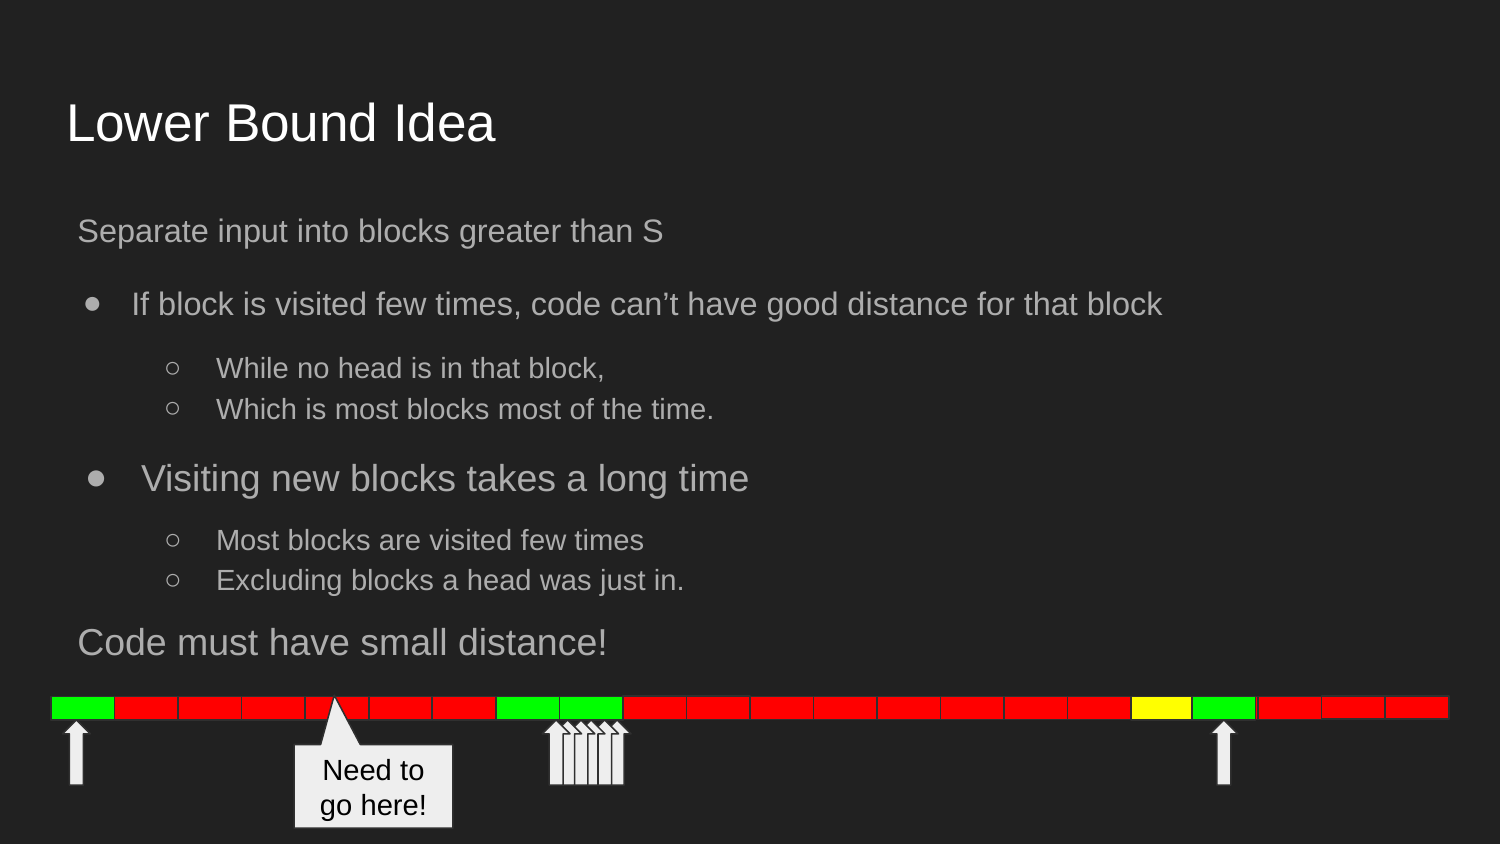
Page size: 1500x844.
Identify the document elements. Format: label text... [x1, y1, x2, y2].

text_box Most blocks are visited few times Excluding blocks a head was just in. [51, 501, 946, 612]
text_box Visiting new blocks takes a long time [51, 432, 1246, 515]
text_box [51, 696, 333, 786]
text_box While no head is in that block, Which is most blocks most of the time. [51, 329, 1302, 440]
list If block is visited few times, code can’t have good distance for that block [51, 262, 1449, 338]
title Lower Bound Idea [51, 72, 1449, 167]
list Separate input into blocks greater than S [62, 189, 882, 262]
text_box [336, 695, 1449, 786]
text_box Code must have small distance! [62, 603, 1325, 669]
text_box Need to go here! [294, 695, 453, 829]
